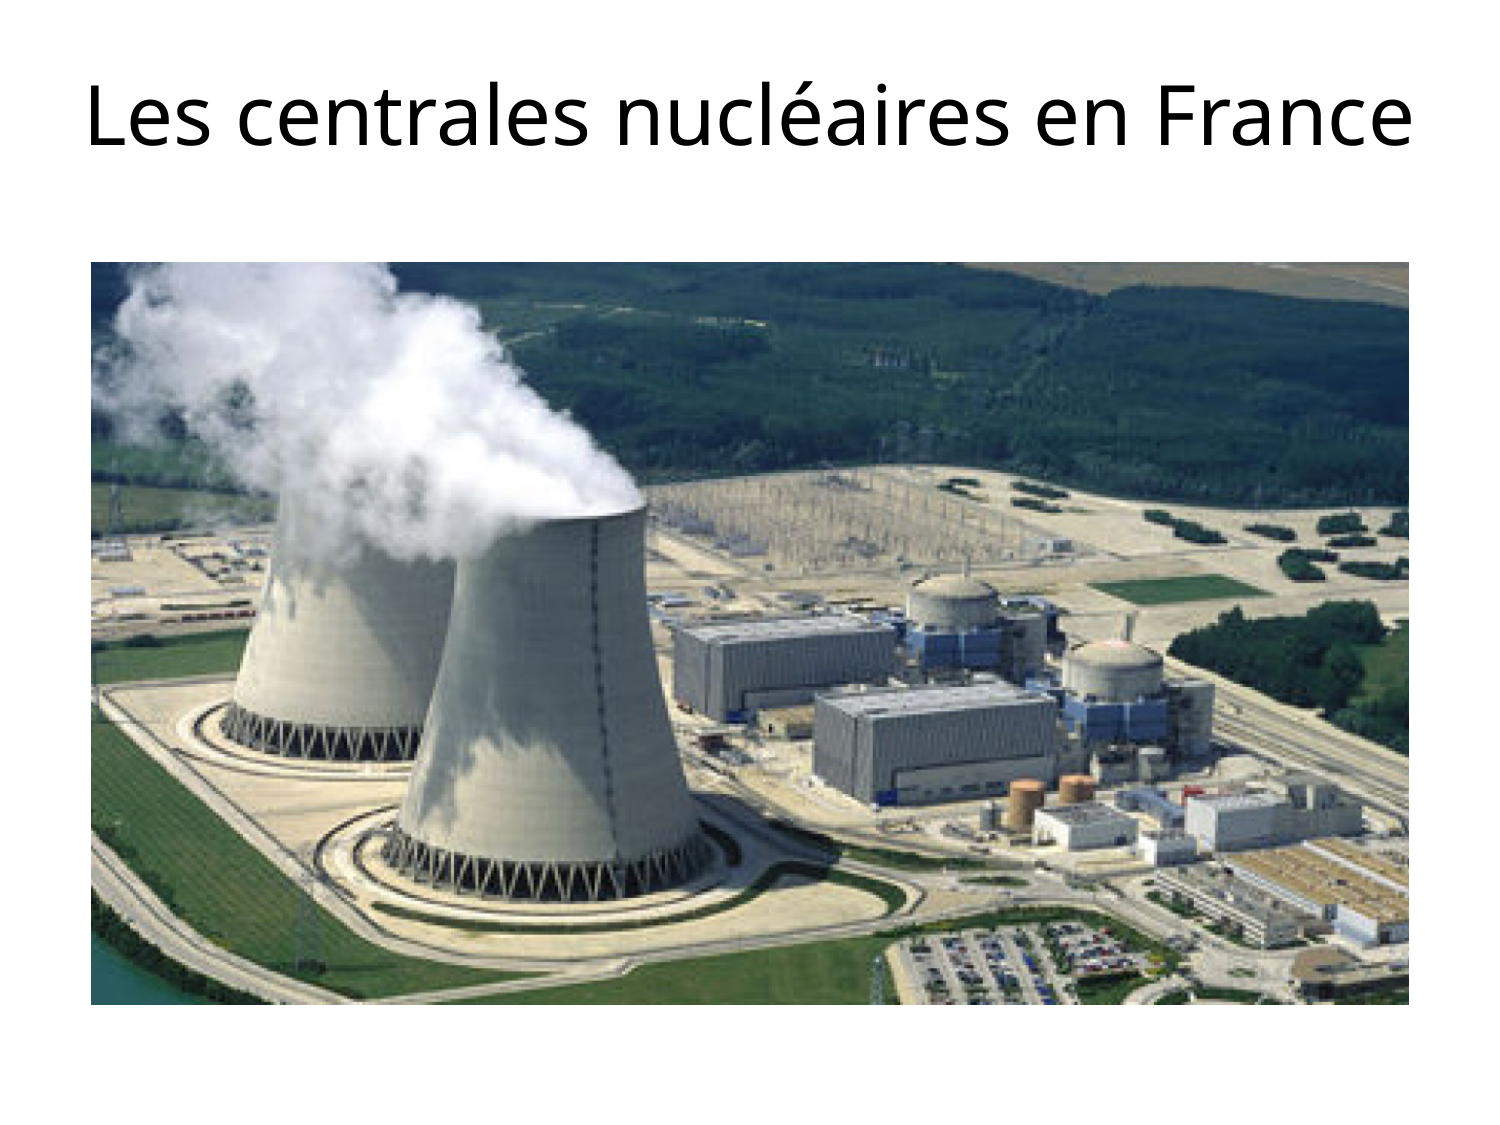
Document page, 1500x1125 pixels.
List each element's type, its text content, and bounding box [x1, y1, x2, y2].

text_box Les centrales nucléaires en France [53, 54, 1447, 270]
picture [91, 270, 1409, 1005]
